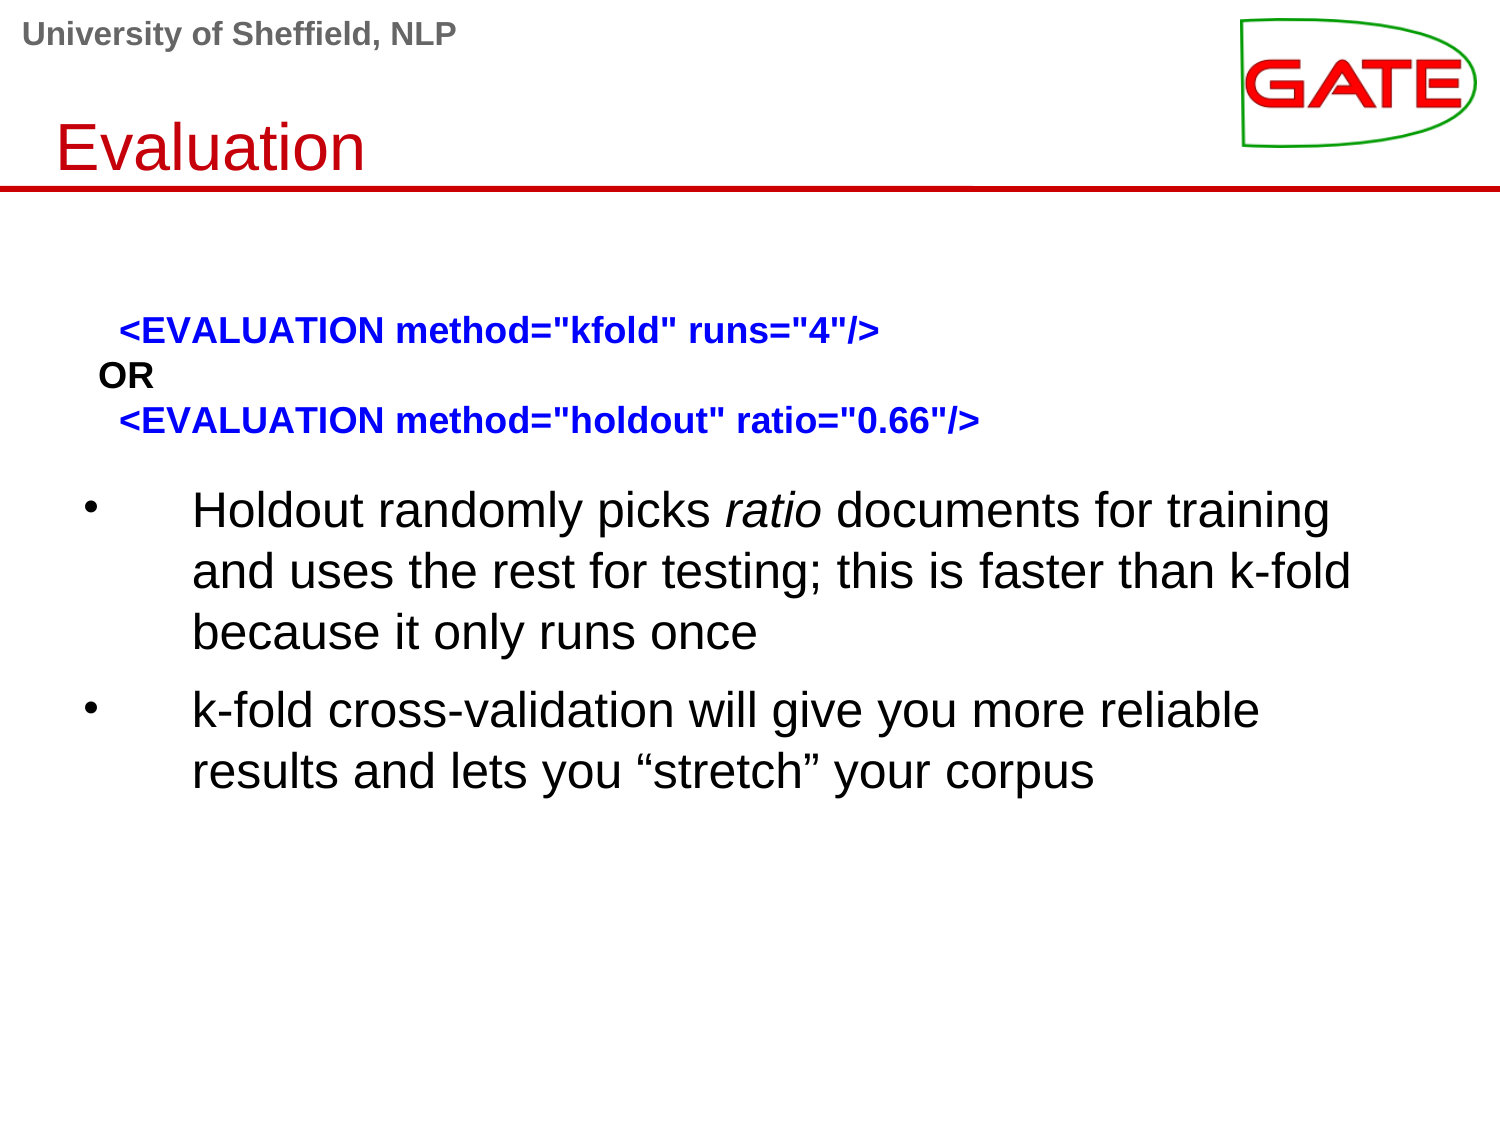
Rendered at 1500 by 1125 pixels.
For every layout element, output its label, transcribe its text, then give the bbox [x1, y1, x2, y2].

picture [1240, 18, 1477, 148]
title Evaluation [41, 37, 1391, 254]
list Holdout randomly picks ratio documents for training and uses the rest for testing; this is faster than k-fold because it only runs once k-fold cross-validation will give you more reliable results and lets you “stretch” your corpus [67, 468, 1418, 1093]
text_box <EVALUATION method="kfold" runs="4"/> OR <EVALUATION method="holdout" ratio="0.66"/> [83, 298, 1323, 449]
